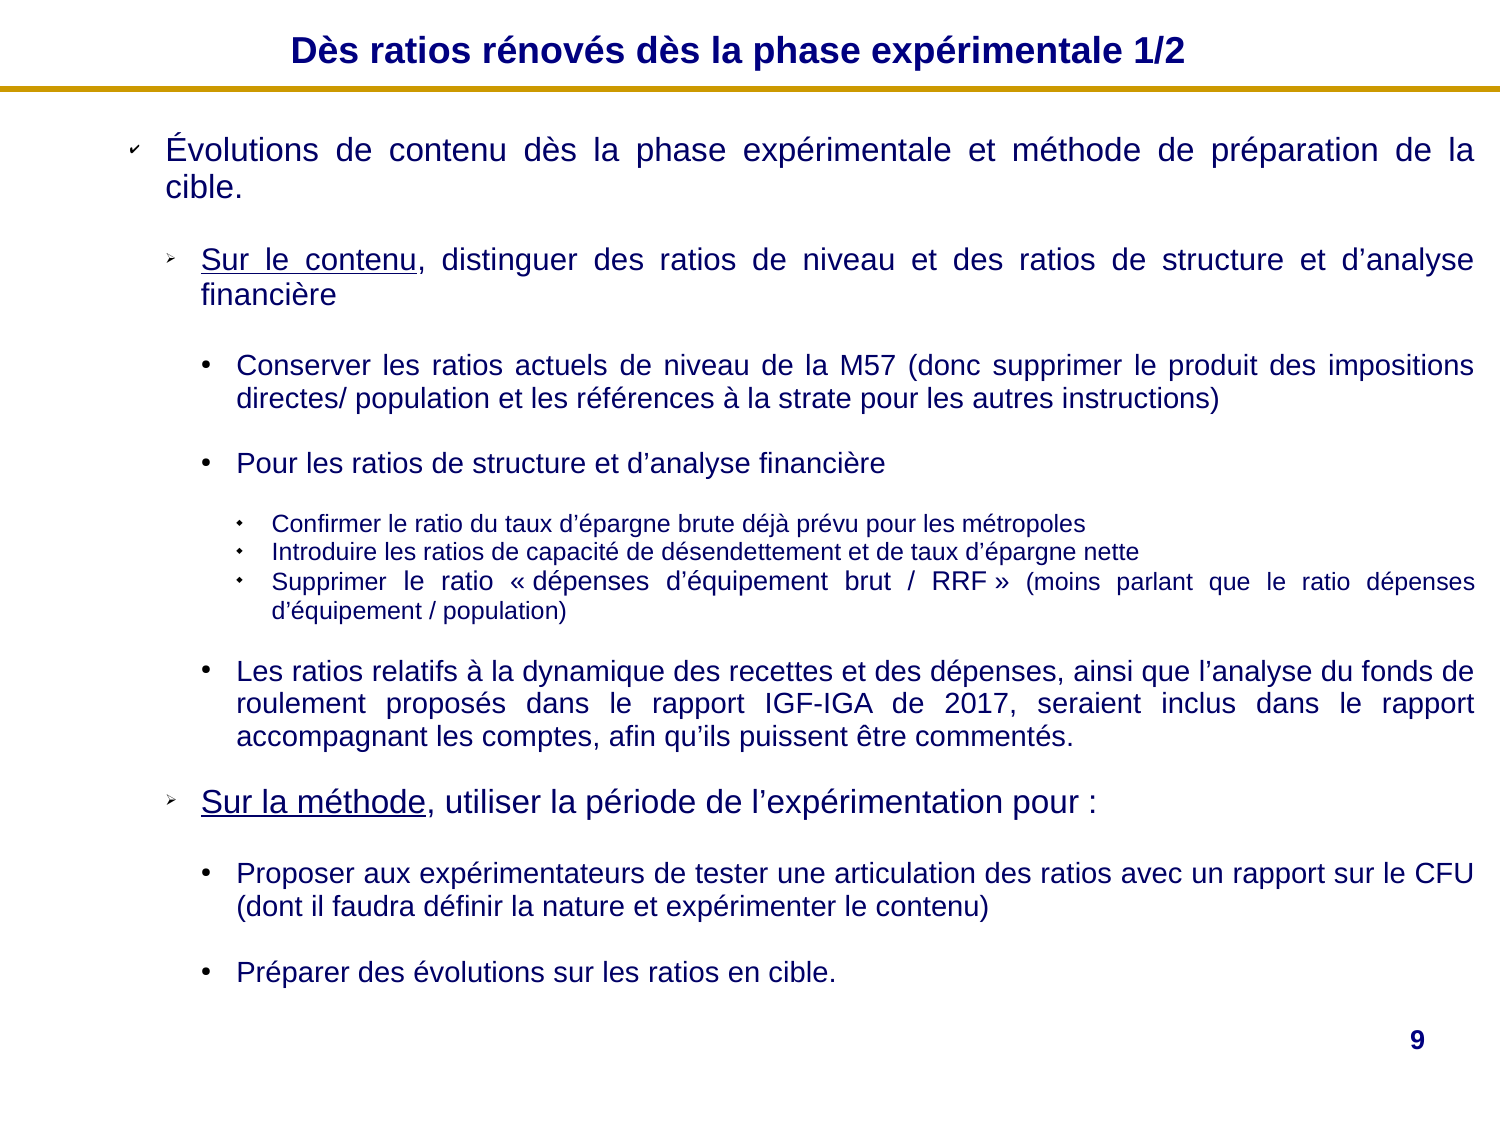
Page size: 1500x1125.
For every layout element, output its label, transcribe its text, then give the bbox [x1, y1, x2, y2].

title Dès ratios rénovés dès la phase expérimentale 1/2 [0, 0, 1489, 101]
text_box Évolutions de contenu dès la phase expérimentale et méthode de préparation de la cible. Sur le contenu, distinguer des ratios de niveau et des ratios de structure et d’analyse financière Conserver les ratios actuels de niveau de la M57 (donc supprimer le produit des impositions directes/ population et les références à la strate pour les autres instructions) Pour les ratios de structure et d’analyse financière Confirmer le ratio du taux d’épargne brute déjà prévu pour les métropoles Introduire les ratios de capacité de désendettement et de taux d’épargne nette Supprimer le ratio « dépenses d’équipement brut / RRF » (moins parlant que le ratio dépenses d’équipement / population) Les ratios relatifs à la dynamique des recettes et des dépenses, ainsi que l’analyse du fonds de roulement proposés dans le rapport IGF-IGA de 2017, seraient inclus dans le rapport accompagnant les comptes, afin qu’ils puissent être commentés. Sur la méthode, utiliser la période de l’expérimentation pour : Proposer aux expérimentateurs de tester une articulation des ratios avec un rapport sur le CFU (dont il faudra définir la nature et expérimenter le contenu) Préparer des évolutions sur les ratios en cible. [94, 101, 1477, 1093]
